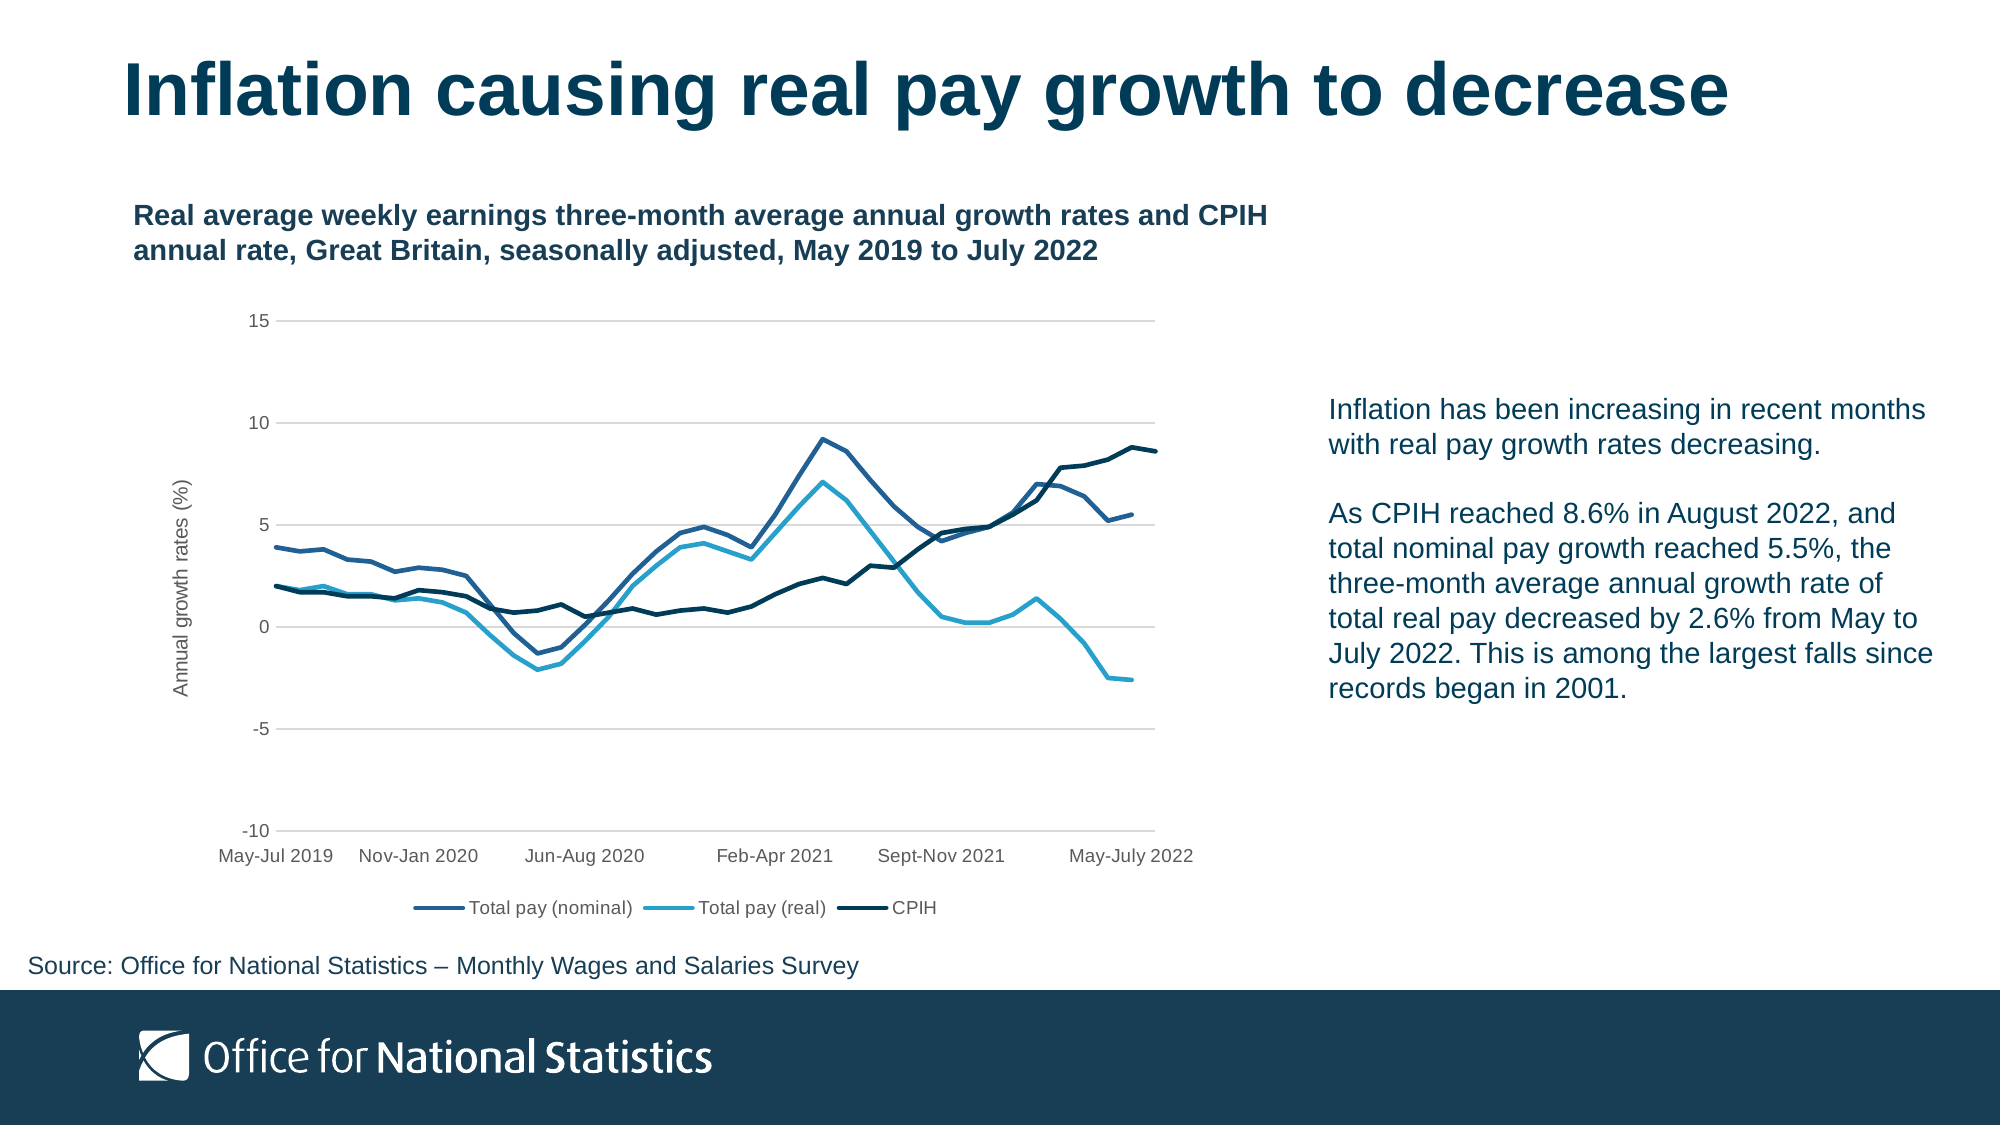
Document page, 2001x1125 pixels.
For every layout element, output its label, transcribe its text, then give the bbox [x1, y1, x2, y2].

text_box Source: Office for National Statistics – Monthly Wages and Salaries Survey [27, 941, 1043, 987]
text_box Real average weekly earnings three-month average annual growth rates and CPIH annual rate, Great Britain, seasonally adjusted, May 2019 to July 2022 [133, 188, 1314, 275]
chart [135, 297, 1218, 925]
text_box Inflation has been increasing in recent months with real pay growth rates decreasing. As CPIH reached 8.6% in August 2022, and total nominal pay growth reached 5.5%, the three-month average annual growth rate of total real pay decreased by 2.6% from May to July 2022. This is among the largest falls since records began in 2001. [1313, 382, 1956, 716]
title Inflation causing real pay growth to decrease [108, 42, 1950, 140]
